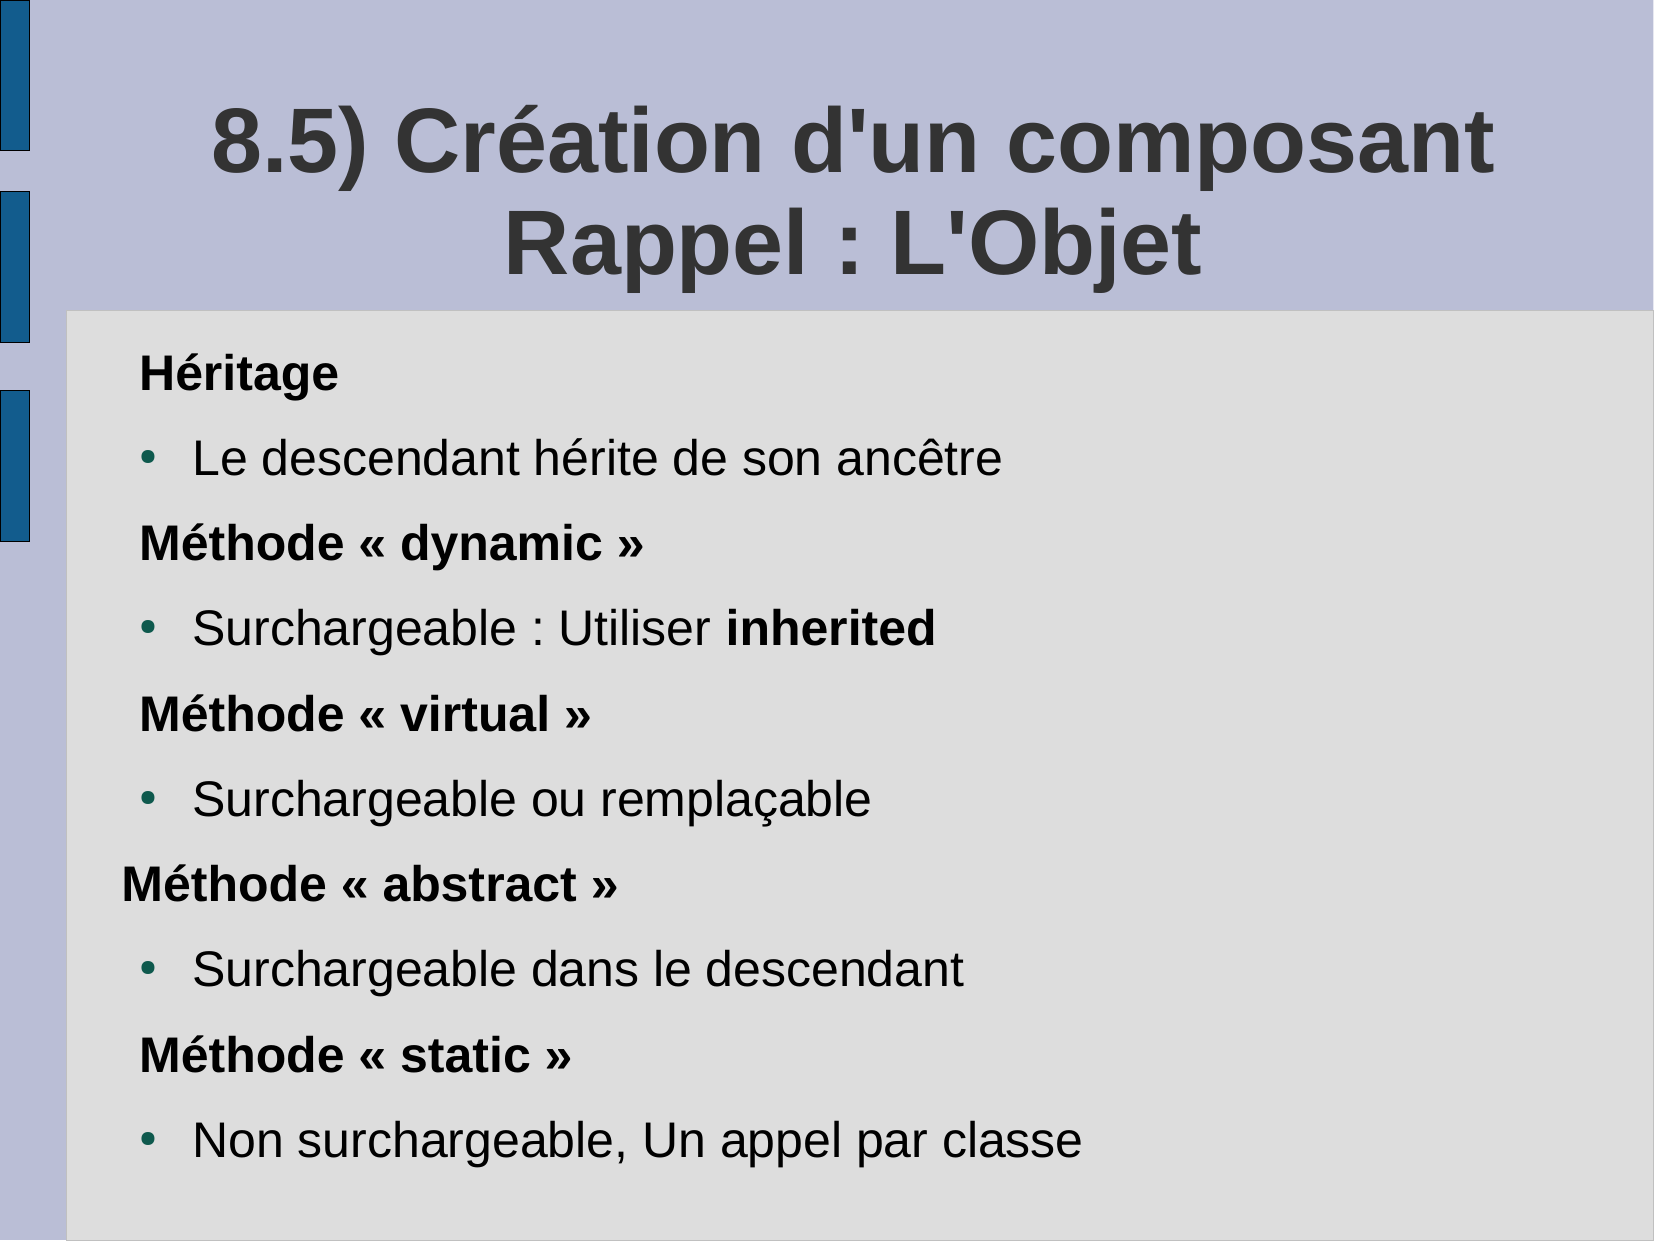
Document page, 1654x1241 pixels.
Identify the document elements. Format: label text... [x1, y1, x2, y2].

title 8.5) Création d'un composant Rappel : L'Objet [118, 88, 1531, 296]
list Héritage Le descendant hérite de son ancêtre Méthode « dynamic » Surchargeable : Utiliser inherited Méthode « virtual » Surchargeable ou remplaçable Méthode « abstract » Surchargeable dans le descendant Méthode « static » Non surchargeable, Un appel par classe [121, 344, 1534, 1169]
